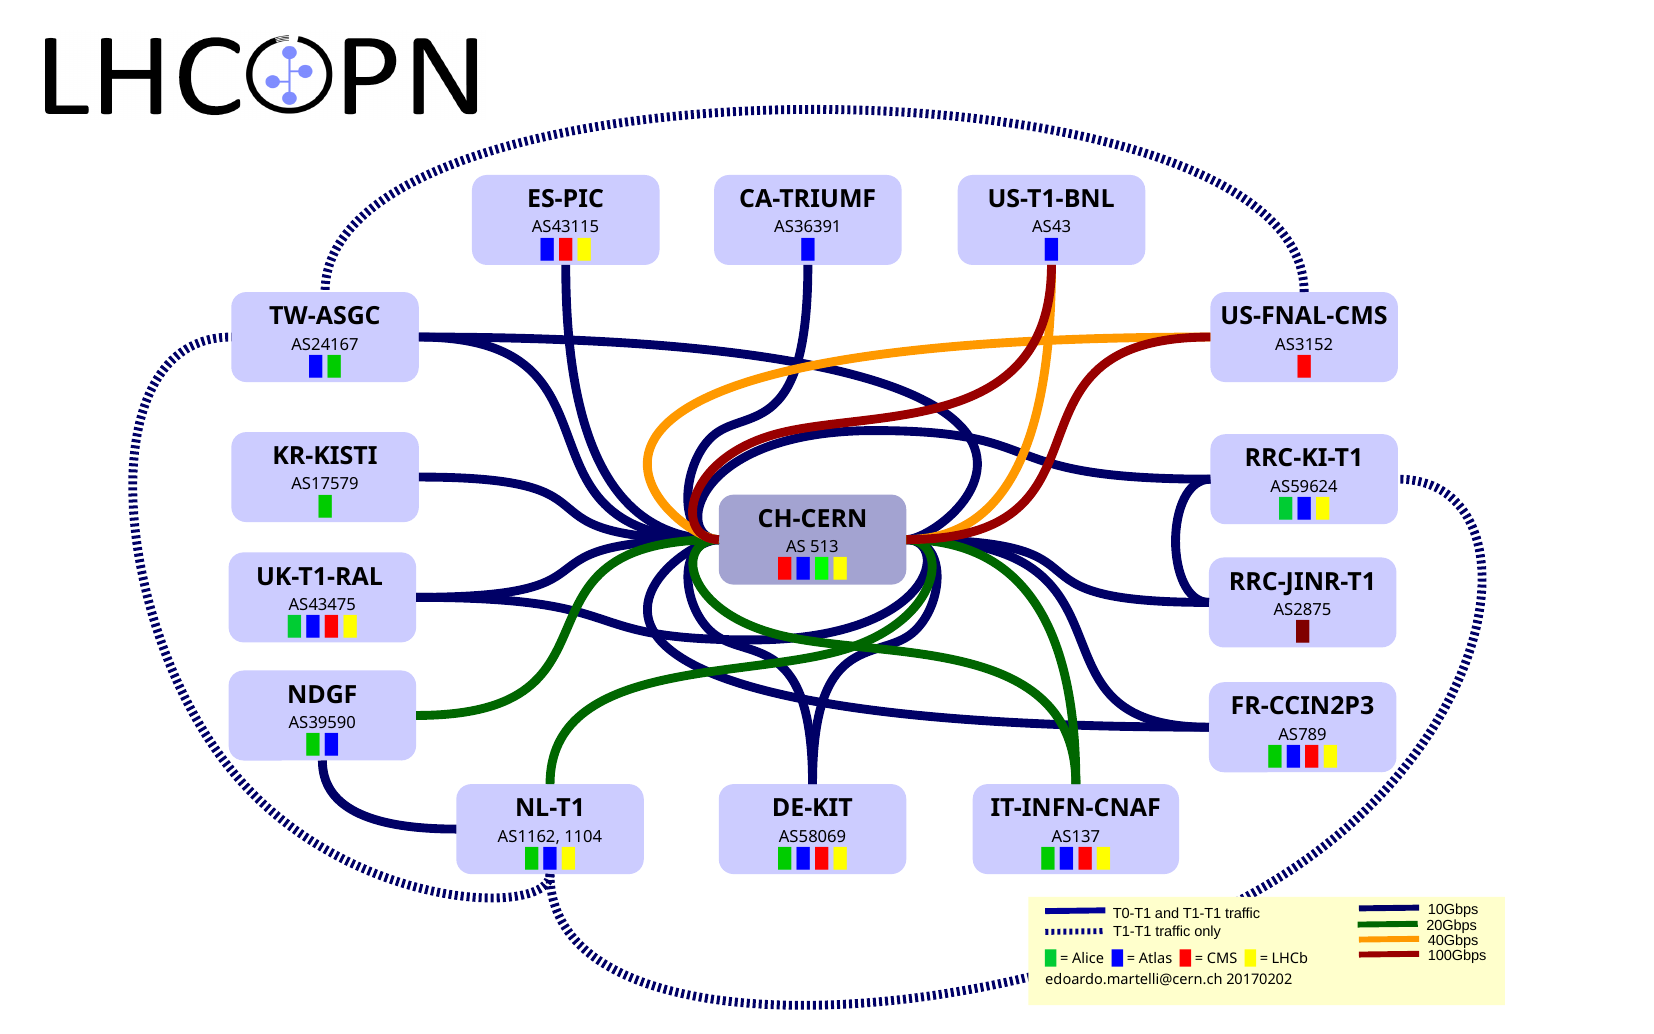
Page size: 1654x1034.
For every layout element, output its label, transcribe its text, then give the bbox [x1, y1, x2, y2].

text_box KR-KISTI AS17579 █ [231, 432, 419, 523]
text_box 40Gbps [1427, 926, 1612, 941]
text_box 20Gbps [1426, 911, 1610, 940]
text_box DE-KIT AS58069 █ █ █ █ [718, 784, 907, 875]
text_box ES-PIC AS43115 █ █ █ [471, 174, 660, 265]
text_box IT-INFN-CNAF AS137 █ █ █ █ [972, 784, 1180, 875]
text_box █ = Alice █ = Atlas █ = CMS █ = LHCb edoardo.martelli@cern.ch 20170202 [1045, 946, 1361, 998]
text_box RRC-JINR-T1 AS2875 █ [1208, 557, 1397, 648]
text_box FR-CCIN2P3 AS789 █ █ █ █ [1208, 682, 1397, 773]
text_box US-T1-BNL AS43 █ [957, 174, 1146, 265]
text_box T1-T1 traffic only [1113, 918, 1297, 947]
text_box UK-T1-RAL AS43475 █ █ █ █ [228, 552, 417, 643]
text_box T0-T1 and T1-T1 traffic [1113, 900, 1297, 918]
text_box 100Gbps [1427, 941, 1612, 970]
text_box [1028, 896, 1505, 1006]
text_box RRC-KI-T1 AS59624 █ █ █ [1210, 434, 1398, 525]
text_box TW-ASGC AS24167 █ █ [231, 292, 419, 383]
text_box US-FNAL-CMS AS3152 █ [1210, 292, 1398, 383]
text_box CA-TRIUMF AS36391 █ [714, 174, 902, 265]
text_box CH-CERN AS 513 █ █ █ █ [718, 494, 907, 585]
picture [40, 30, 486, 121]
text_box 10Gbps [1427, 895, 1612, 924]
text_box NDGF AS39590 █ █ [228, 670, 417, 761]
text_box NL-T1 AS1162, 1104 █ █ █ [456, 784, 644, 875]
